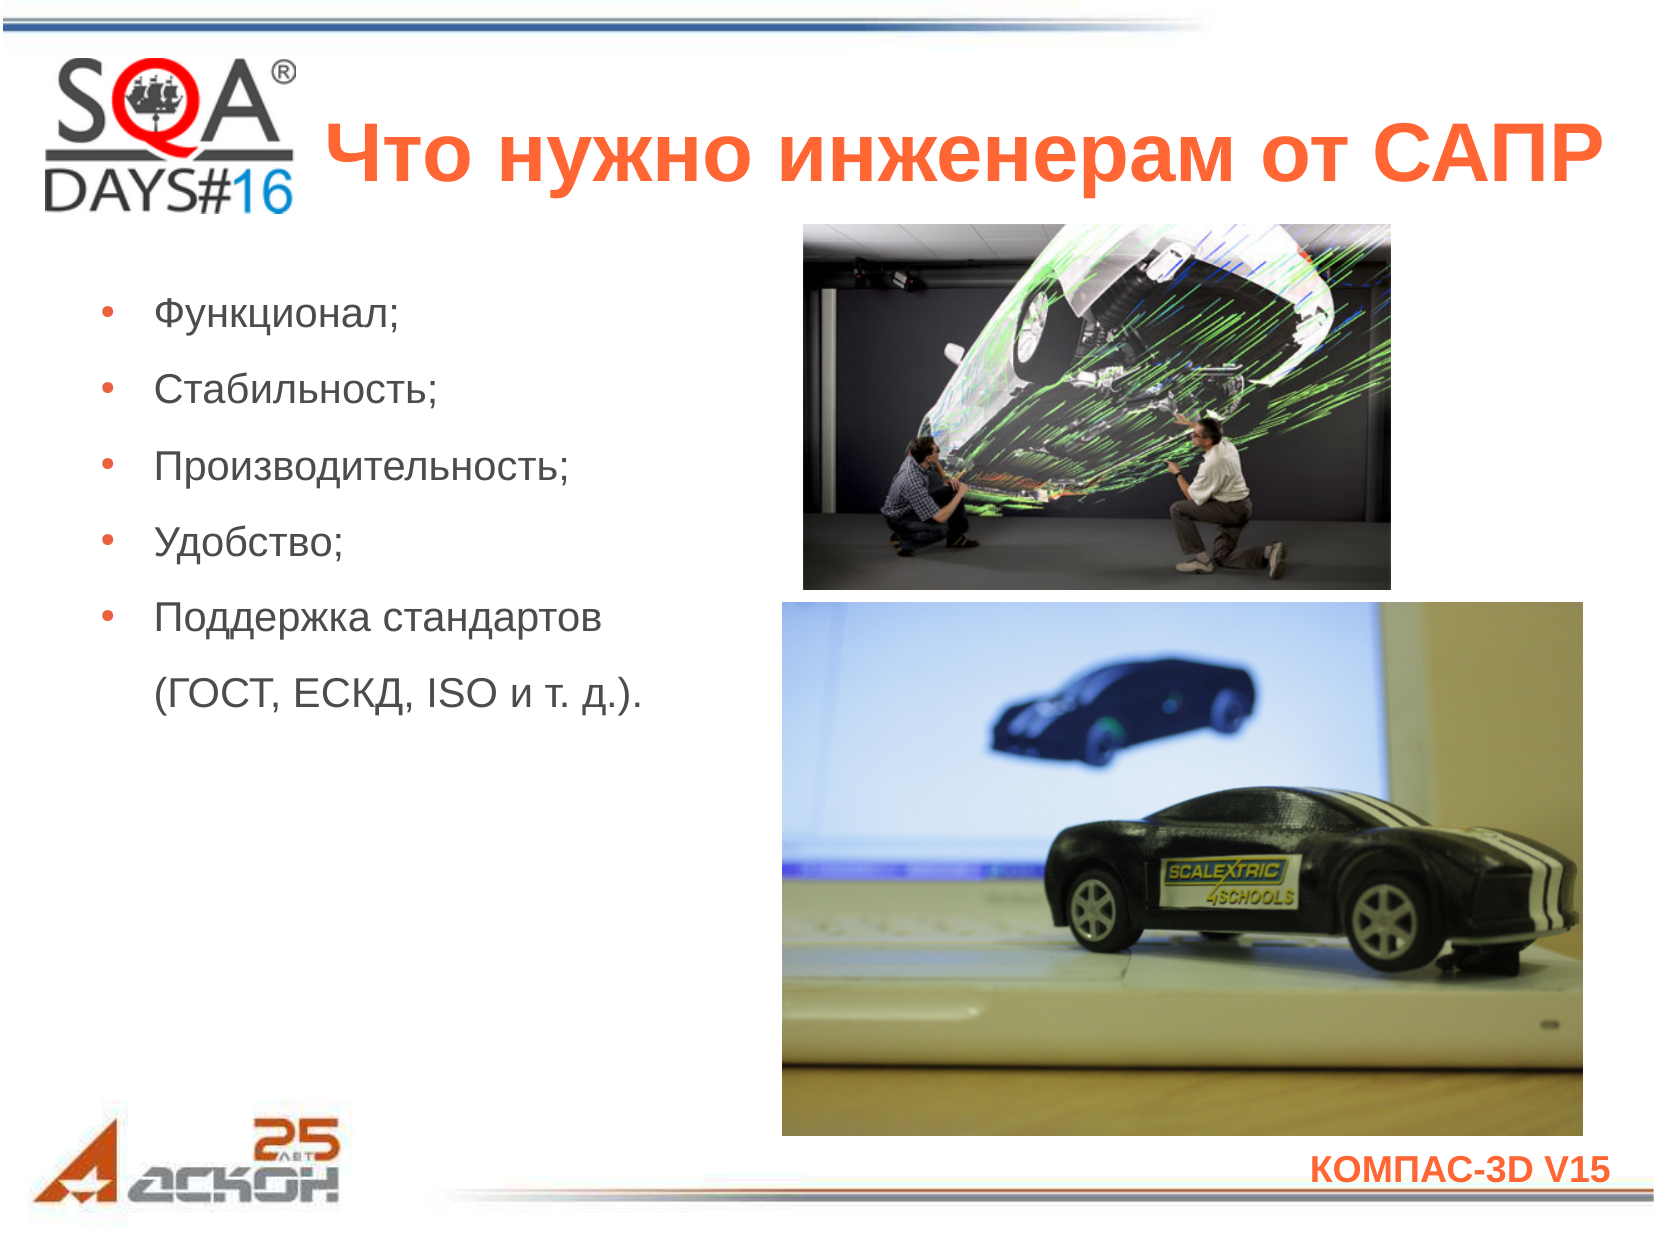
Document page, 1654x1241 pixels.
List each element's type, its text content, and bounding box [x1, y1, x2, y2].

title Что нужно инженерам от САПР [82, 44, 1607, 262]
picture [3, 0, 1654, 1241]
list Функционал; Стабильность; Производительность; Удобство; Поддержка стандартов (ГОСТ, ЕСКД, ISO и т. д.). [82, 290, 1571, 1010]
